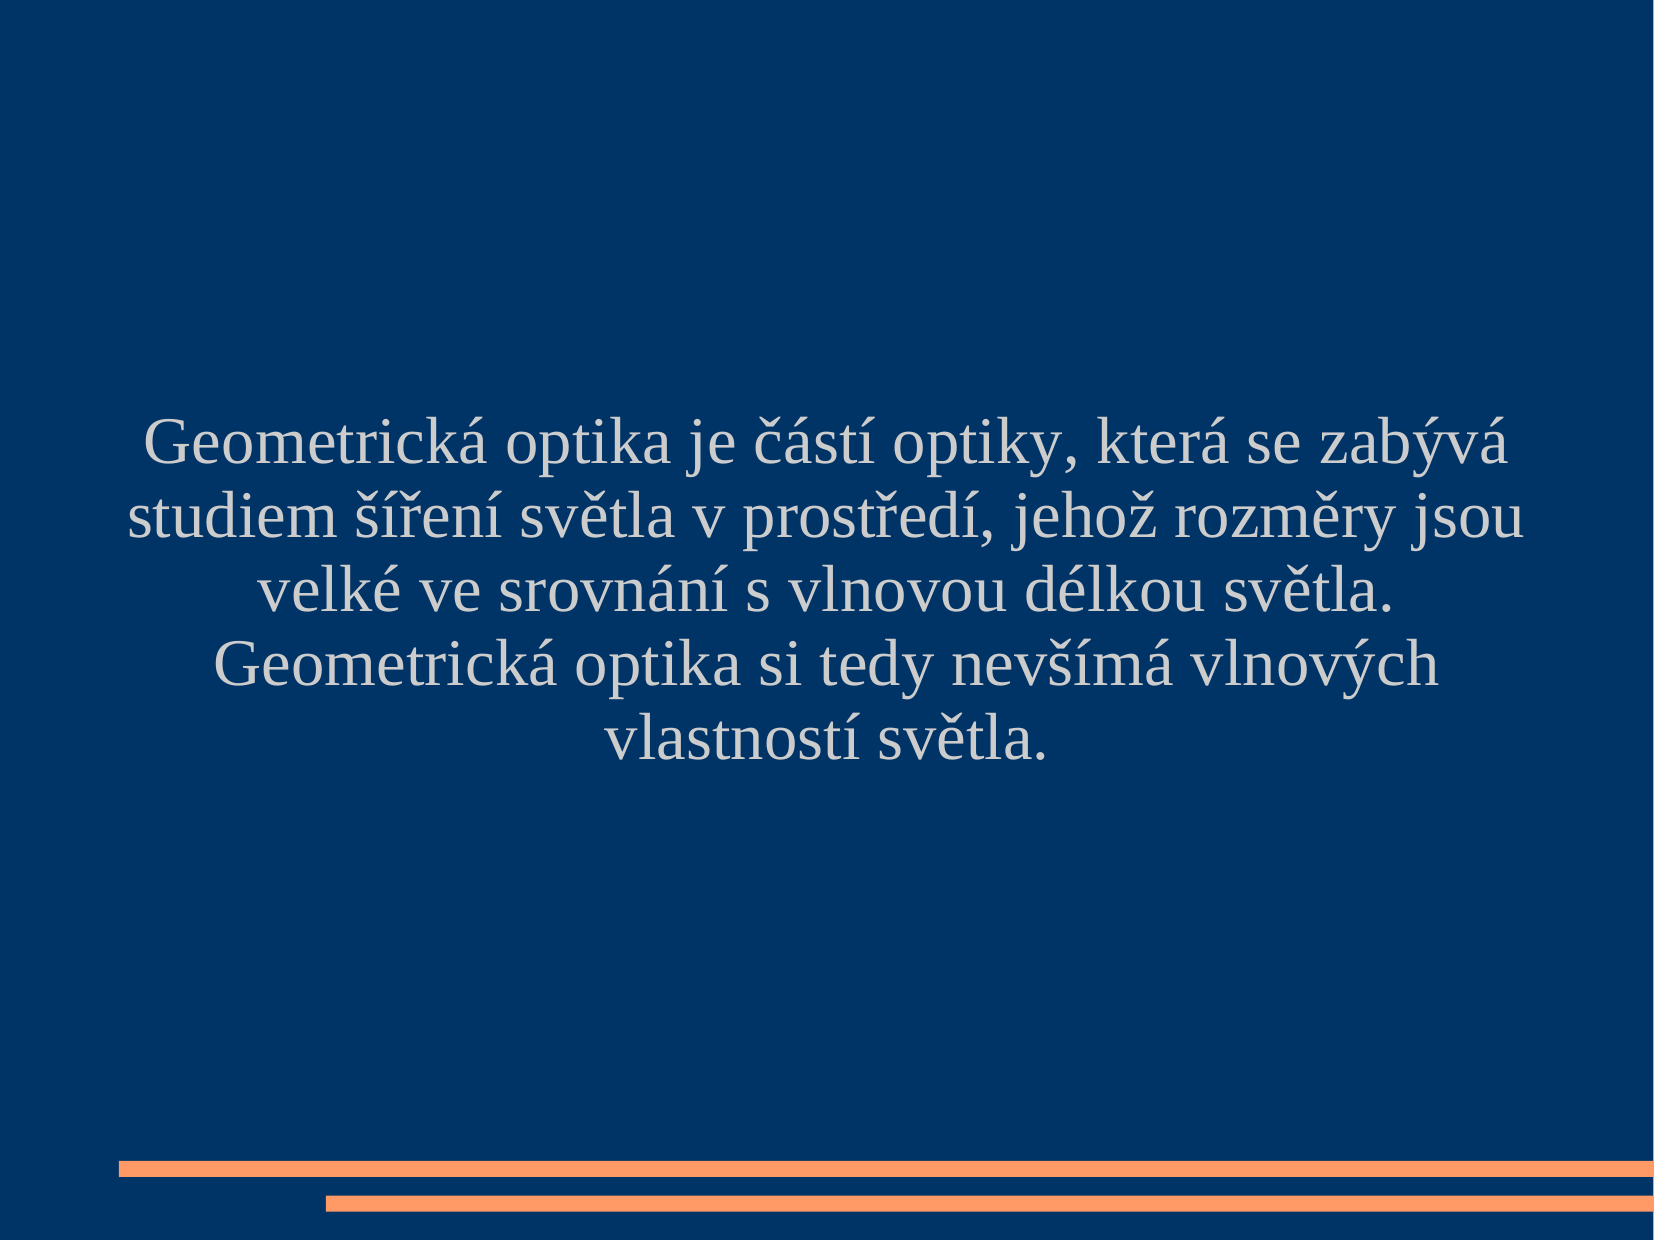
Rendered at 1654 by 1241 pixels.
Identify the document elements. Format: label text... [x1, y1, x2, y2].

subtitle Geometrická optika je částí optiky, která se zabývá studiem šíření světla v prostředí, jehož rozměry jsou velké ve srovnání s vlnovou délkou světla. Geometrická optika si tedy nevšímá vlnových vlastností světla. [121, 53, 1534, 1125]
